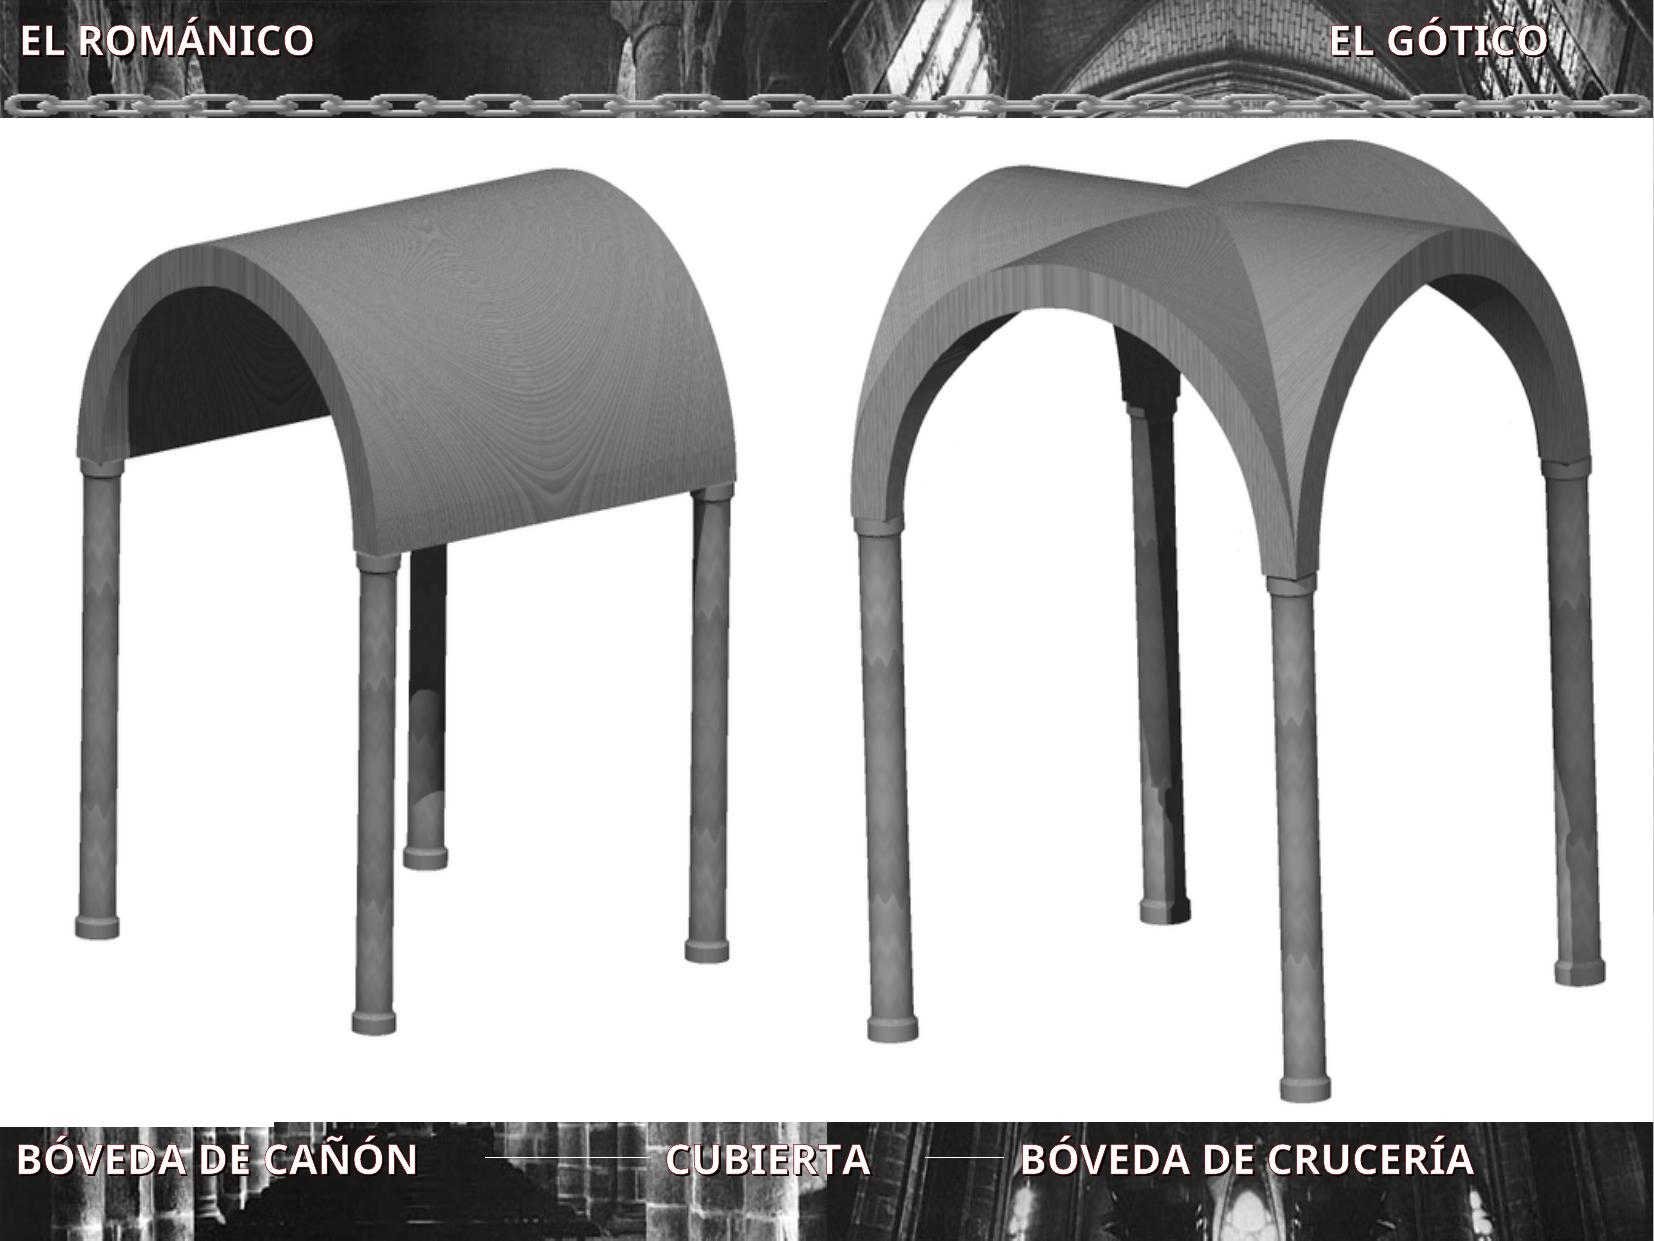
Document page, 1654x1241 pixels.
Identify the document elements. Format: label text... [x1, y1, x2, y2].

picture [0, 0, 1654, 1241]
text_box BÓVEDA DE CAÑÓN [0, 1123, 486, 1186]
text_box EL GÓTICO [1313, 3, 1597, 67]
text_box BÓVEDA DE CRUCERÍA [1003, 1123, 1574, 1186]
text_box EL ROMÁNICO [4, 3, 370, 67]
text_box CUBIERTA [649, 1123, 926, 1186]
